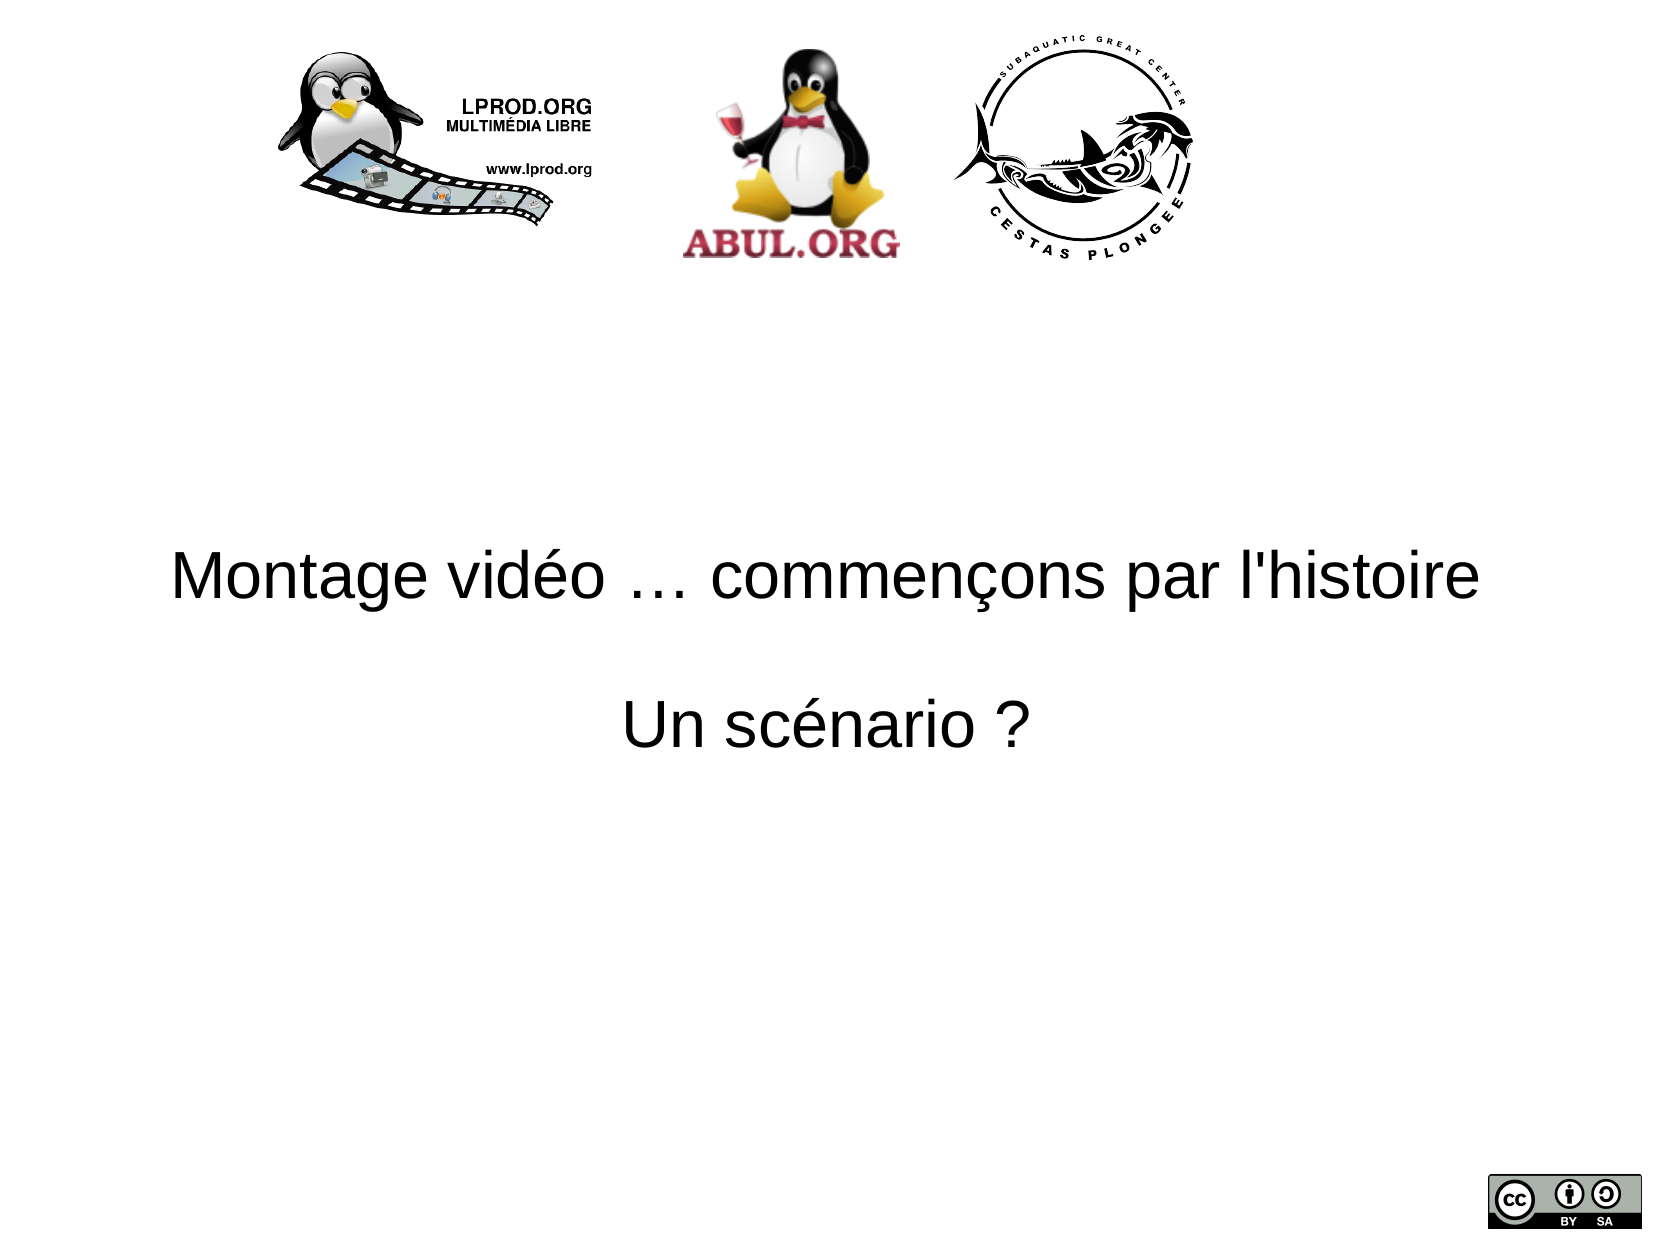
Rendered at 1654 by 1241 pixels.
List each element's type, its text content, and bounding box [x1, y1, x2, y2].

picture [683, 49, 900, 258]
subtitle Montage vidéo … commençons par l'histoire Un scénario ? [82, 290, 1571, 1010]
picture [276, 50, 603, 258]
picture [953, 35, 1193, 260]
picture [1488, 1174, 1642, 1229]
